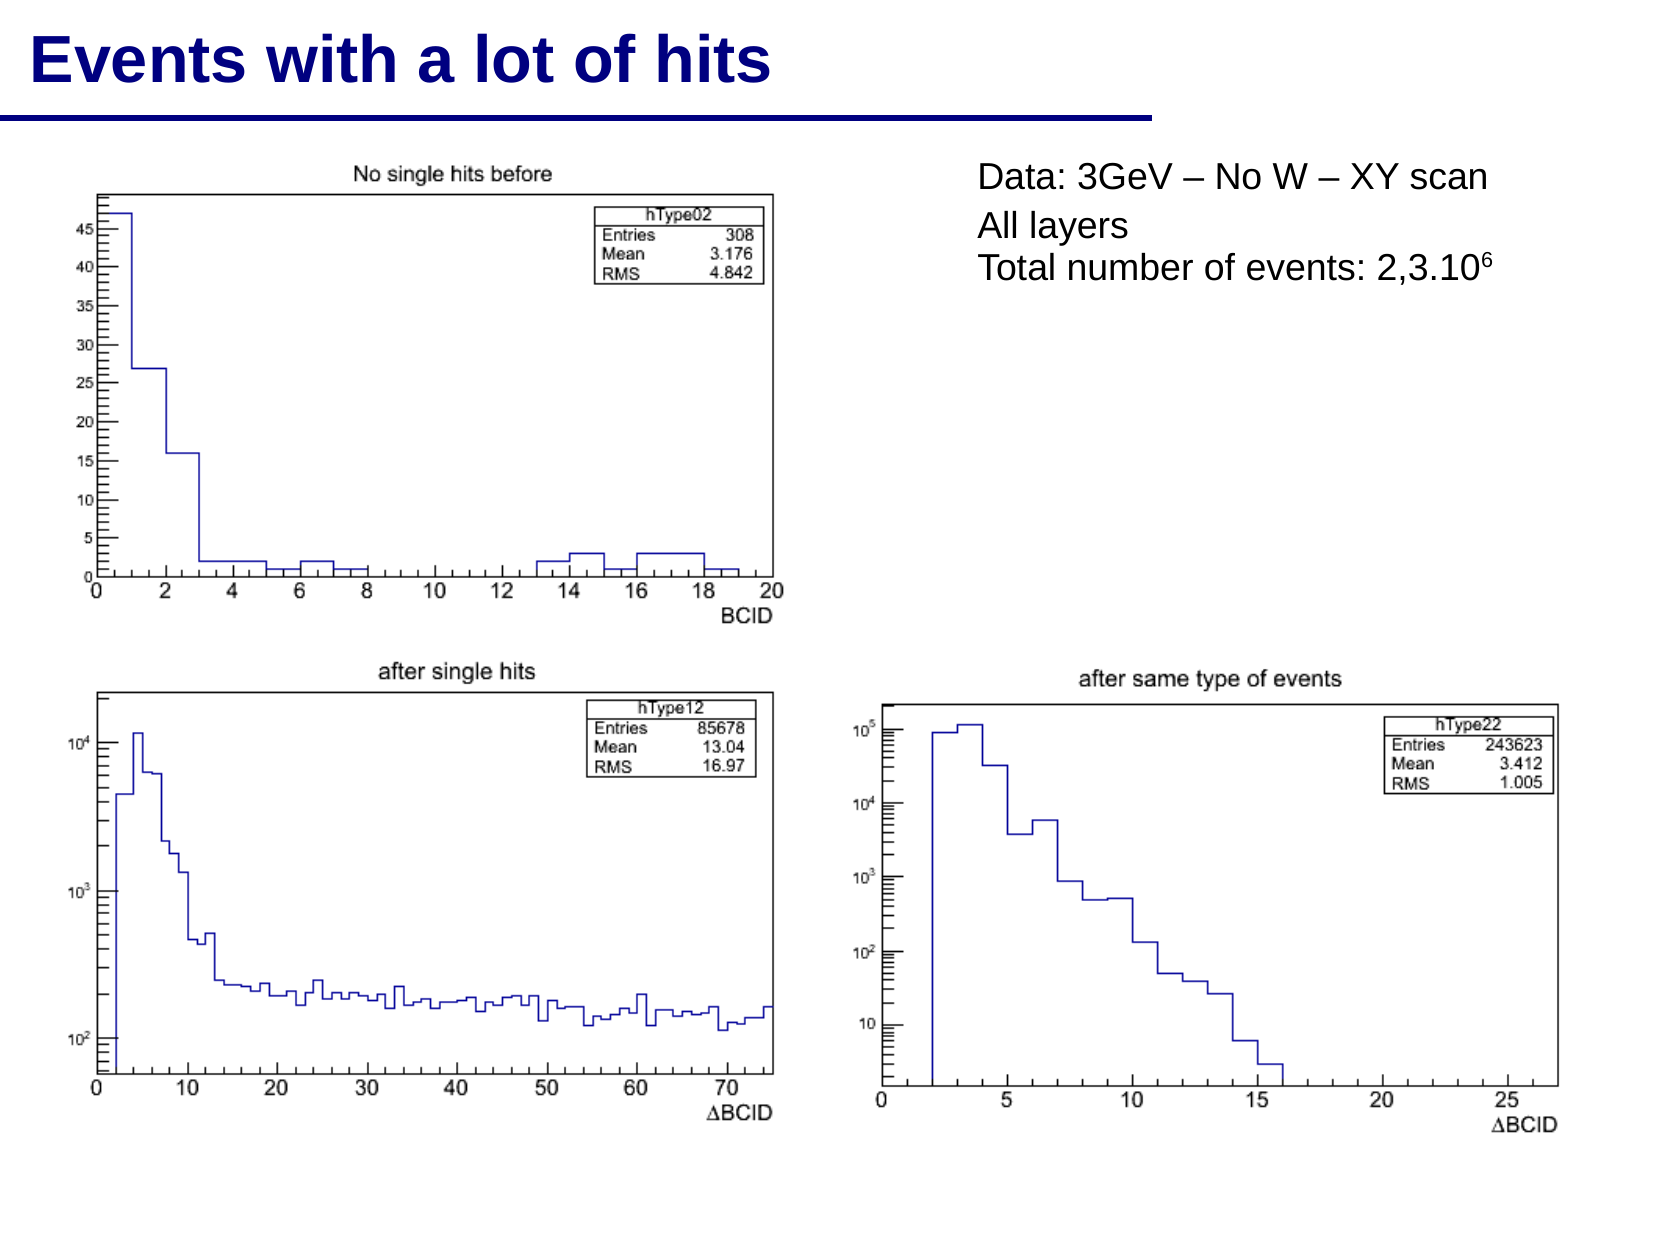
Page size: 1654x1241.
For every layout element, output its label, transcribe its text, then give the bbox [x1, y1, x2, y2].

title Events with a lot of hits [29, 0, 1625, 119]
picture [14, 645, 1642, 1134]
text_box Data: 3GeV – No W – XY scan [962, 147, 1642, 205]
text_box All layers Total number of events: 2,3.106 [962, 205, 1613, 298]
picture [14, 147, 857, 625]
